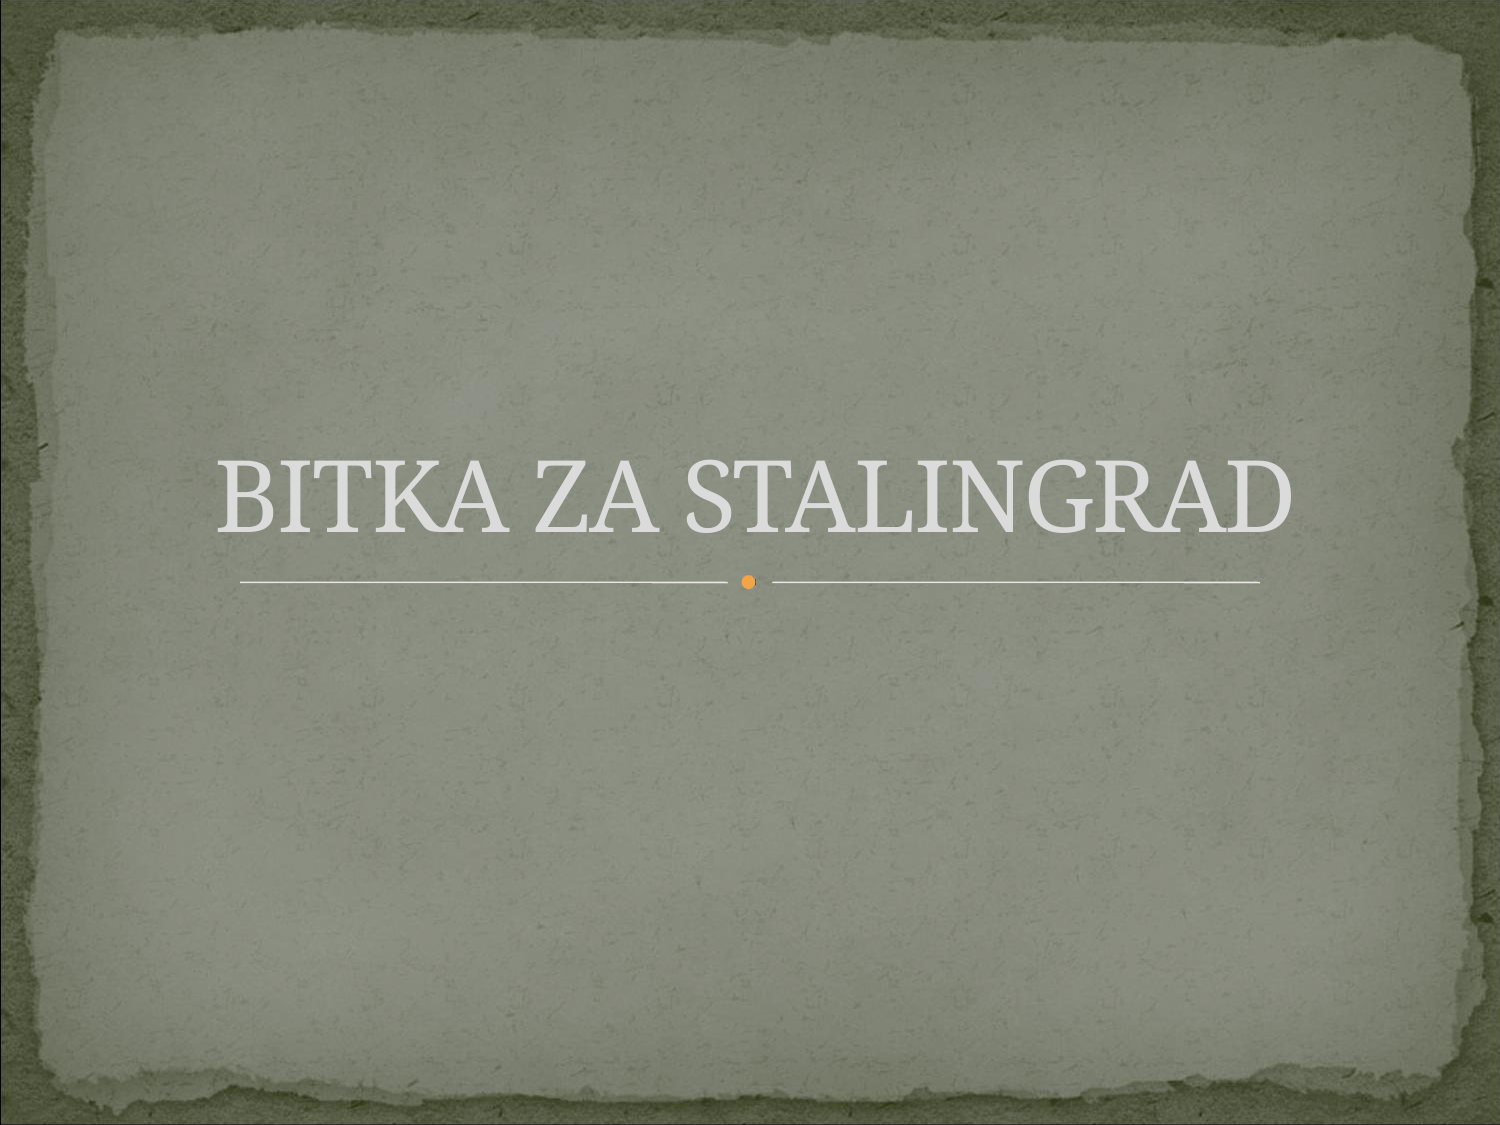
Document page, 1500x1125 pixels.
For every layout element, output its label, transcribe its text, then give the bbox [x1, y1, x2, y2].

picture [0, 0, 1500, 1125]
title BITKA ZA STALINGRAD [75, 235, 1438, 561]
